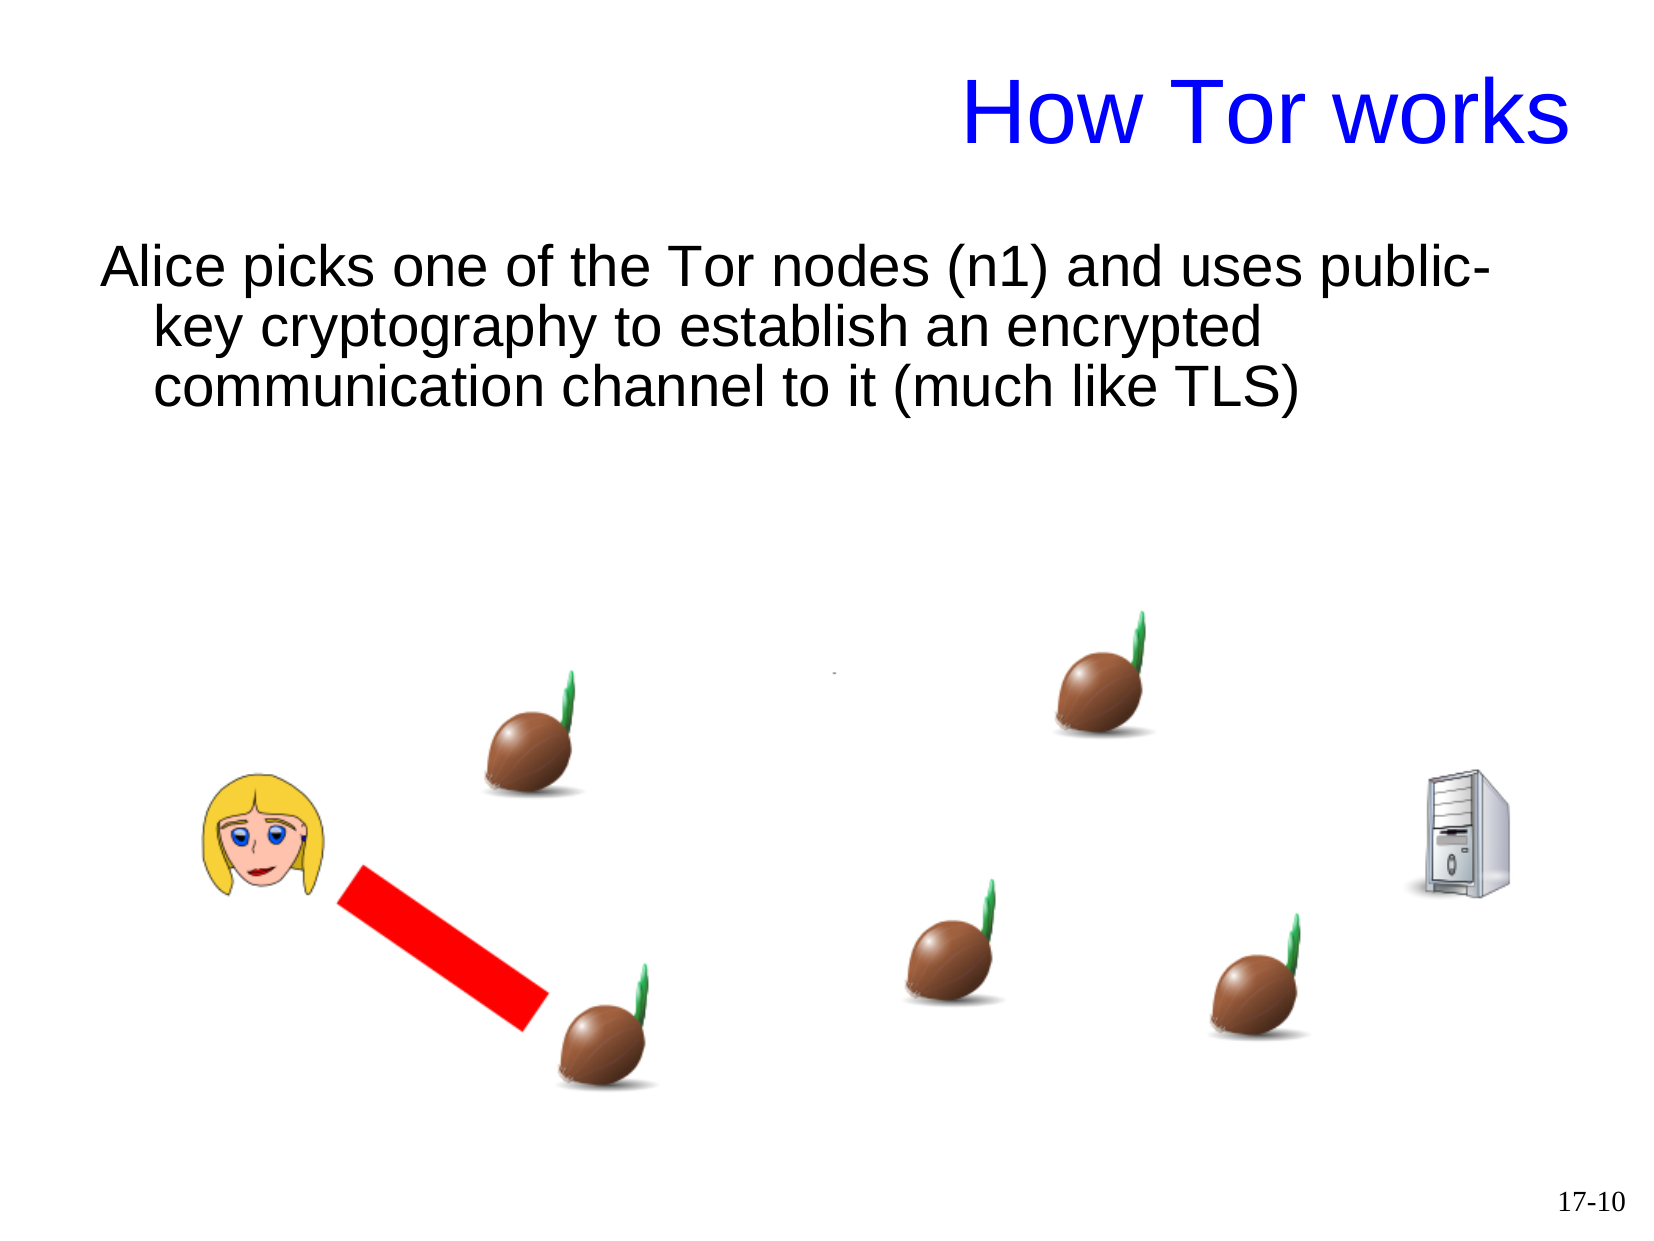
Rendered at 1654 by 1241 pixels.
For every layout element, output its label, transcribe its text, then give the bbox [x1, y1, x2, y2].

picture [150, 599, 1557, 1132]
list Alice picks one of the Tor nodes (n1) and uses public-key cryptography to establish an encrypted communication channel to it (much like TLS) [82, 237, 1571, 1156]
title How Tor works [84, 18, 1573, 211]
